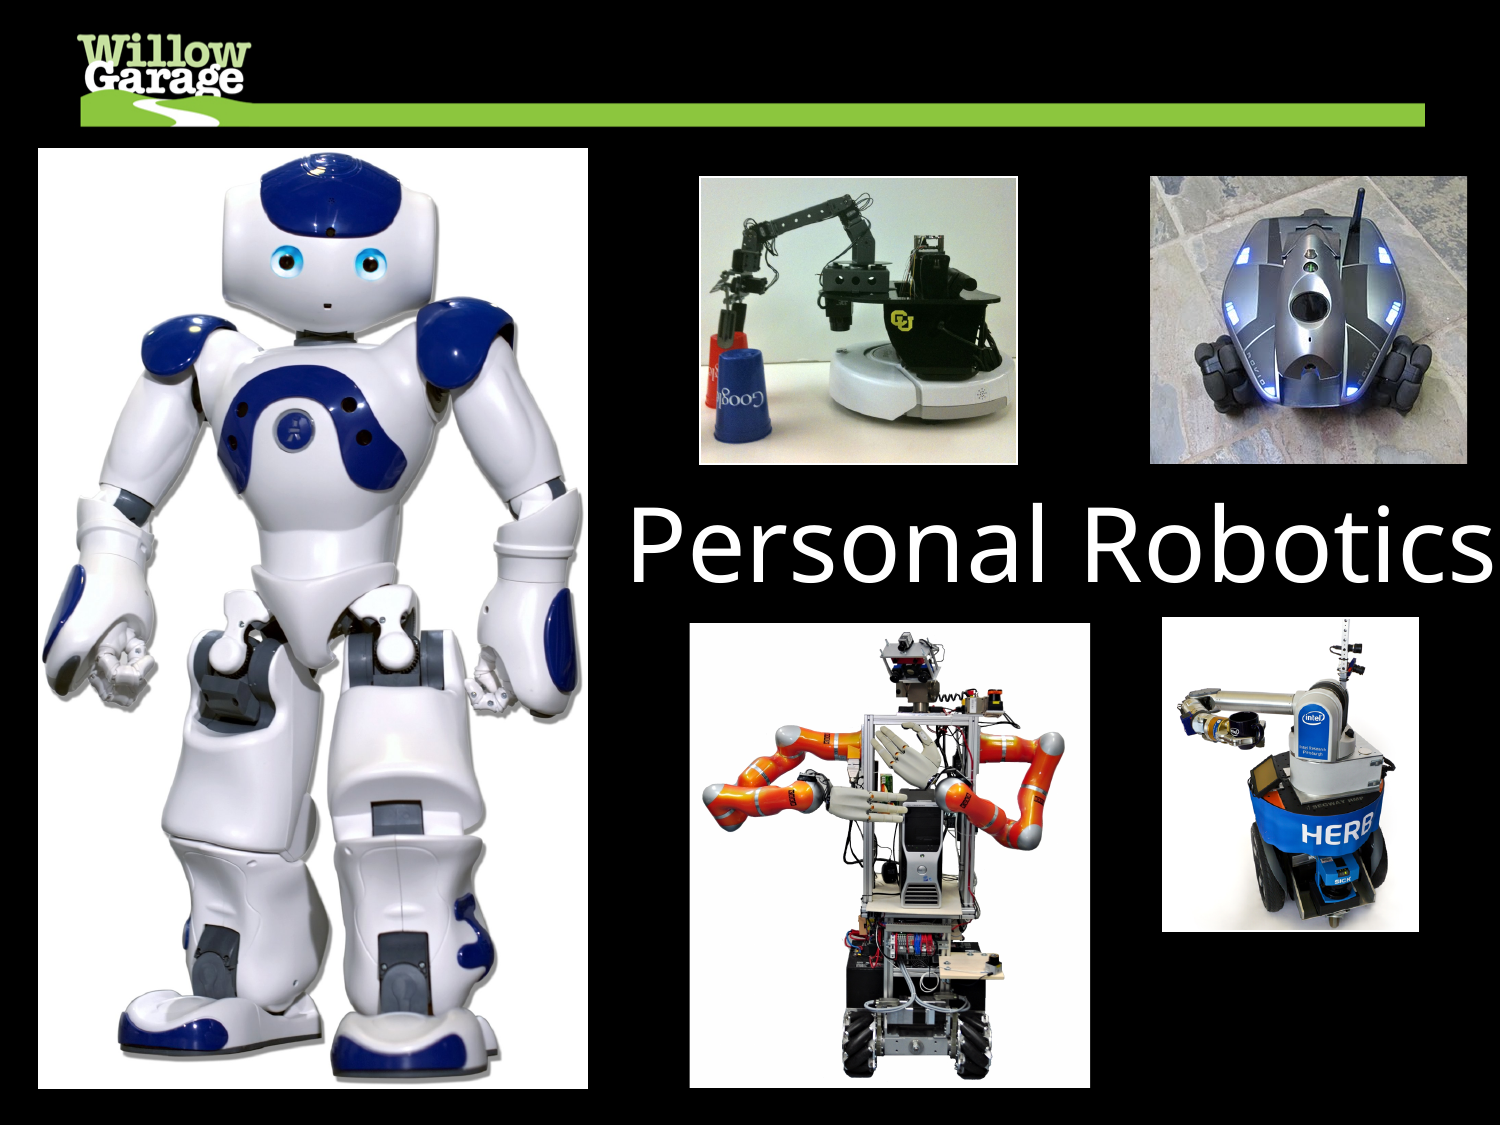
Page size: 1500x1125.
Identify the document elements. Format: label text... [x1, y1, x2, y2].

picture [39, 149, 586, 1087]
text_box Personal Robotics [624, 478, 1499, 604]
picture [1163, 619, 1418, 931]
picture [701, 177, 1017, 463]
picture [689, 623, 1091, 1088]
picture [50, 0, 1425, 153]
picture [1150, 176, 1468, 464]
